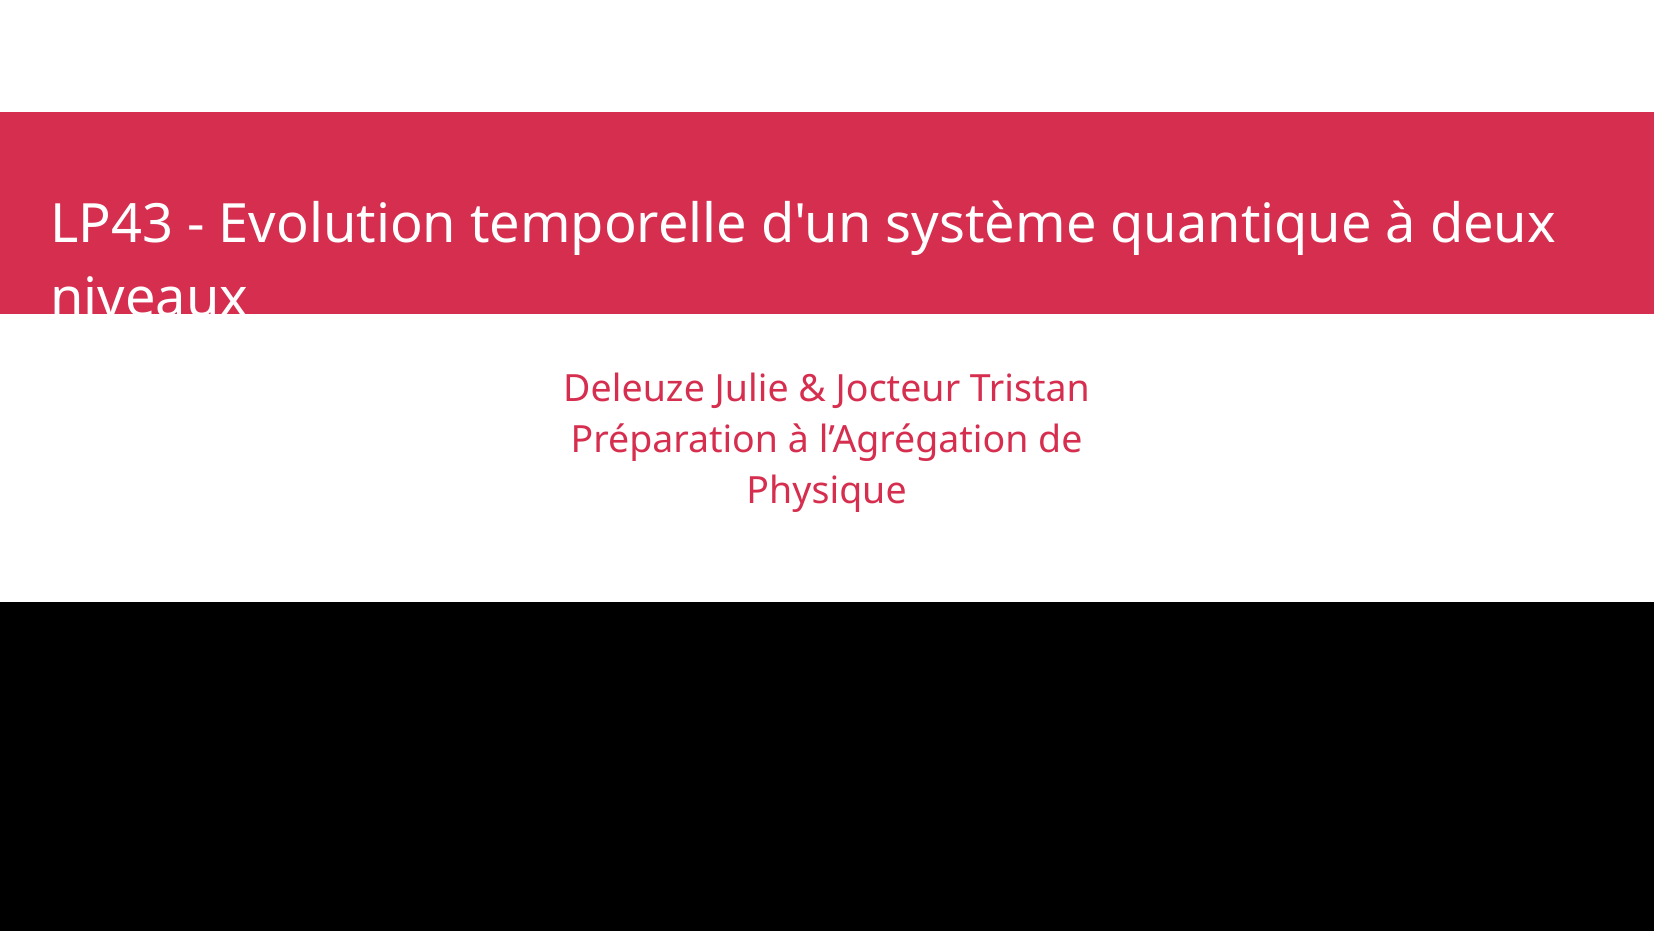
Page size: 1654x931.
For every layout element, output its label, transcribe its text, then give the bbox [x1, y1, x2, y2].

text_box Deleuze Julie & Jocteur Tristan Préparation à l’Agrégation de Physique [472, 354, 1182, 466]
text_box [0, 112, 1654, 314]
text_box [227, 305, 240, 314]
text_box LP43 - Evolution temporelle d'un système quantique à deux niveaux [35, 177, 1642, 262]
text_box [133, 290, 148, 299]
text_box [0, 602, 1654, 931]
text_box [162, 302, 176, 313]
text_box [59, 290, 74, 314]
